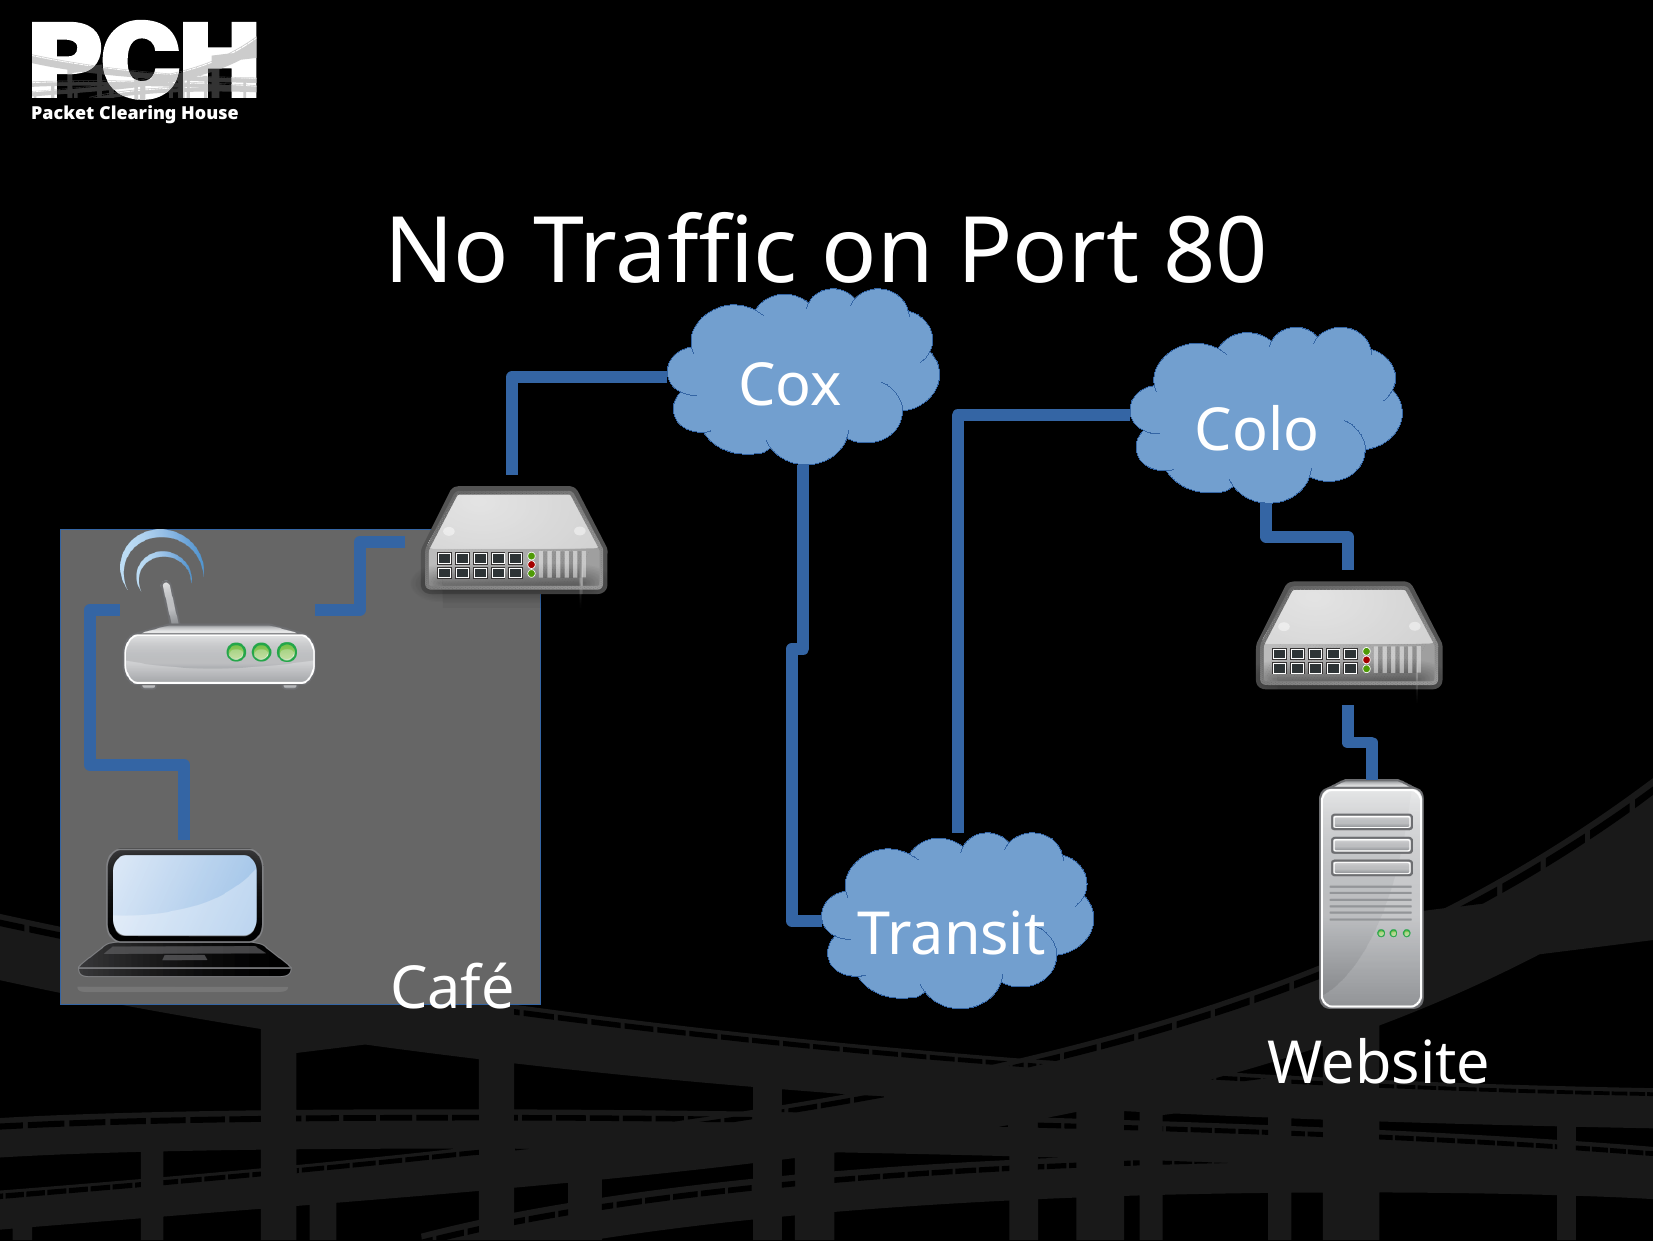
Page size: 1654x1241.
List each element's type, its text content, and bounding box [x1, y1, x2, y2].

picture [68, 839, 301, 1001]
list Transit [857, 891, 1136, 972]
picture [120, 529, 316, 691]
text_box [821, 832, 1088, 1009]
text_box [60, 529, 541, 1005]
list Colo [1194, 387, 1473, 469]
picture [405, 474, 620, 610]
picture [1319, 779, 1424, 1009]
picture [1240, 570, 1456, 706]
list Website [1267, 1020, 1546, 1101]
list Cox [738, 342, 1016, 424]
text_box [1130, 327, 1396, 504]
title No Traffic on Port 80 [82, 143, 1571, 352]
text_box [316, 529, 405, 604]
text_box [667, 288, 933, 465]
list Café [390, 945, 668, 1026]
